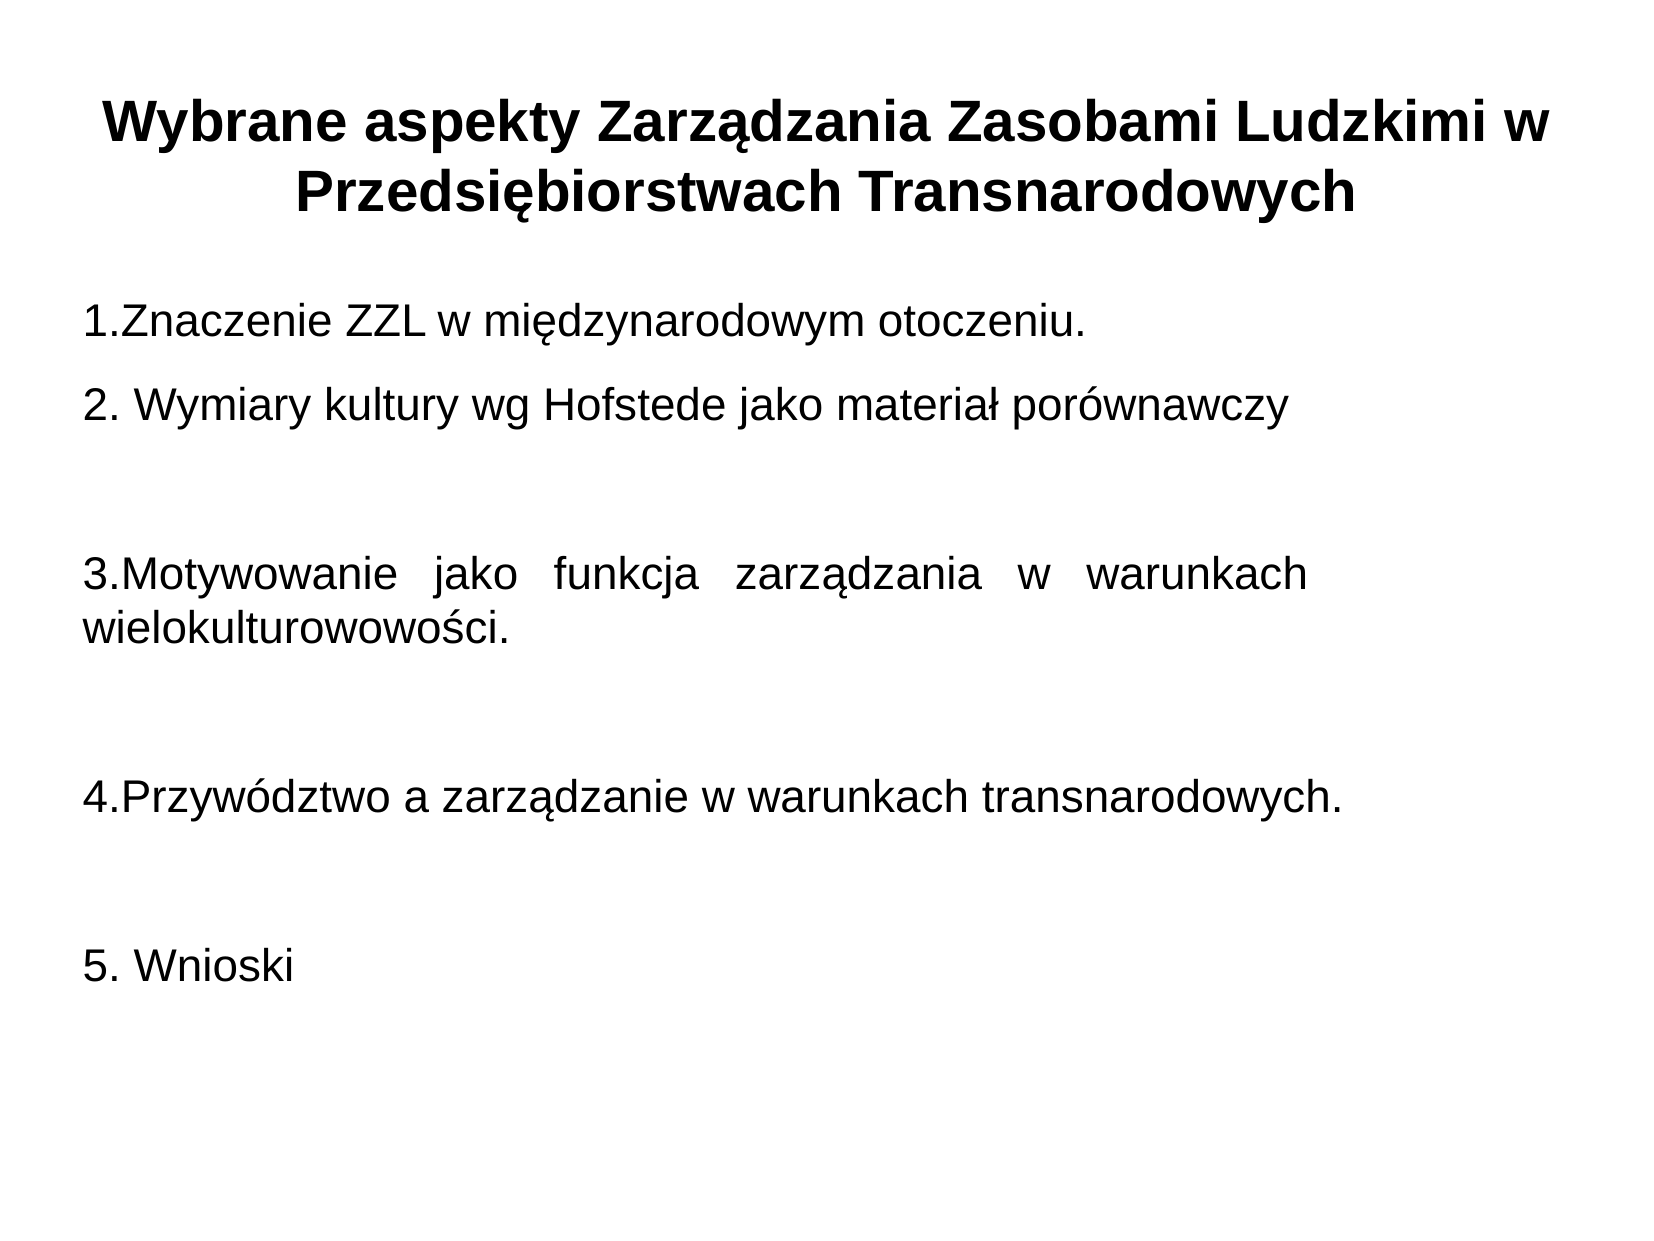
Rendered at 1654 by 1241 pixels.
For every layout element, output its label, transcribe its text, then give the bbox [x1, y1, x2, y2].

list 1.Znaczenie ZZL w międzynarodowym otoczeniu. 2. Wymiary kultury wg Hofstede jako materiał porównawczy 3.Motywowanie jako funkcja zarządzania w warunkach wielokulturowowości. 4.Przywództwo a zarządzanie w warunkach transnarodowych. 5. Wnioski [82, 290, 1571, 1109]
title Wybrane aspekty Zarządzania Zasobami Ludzkimi w Przedsiębiorstwach Transnarodowych [82, 49, 1571, 257]
